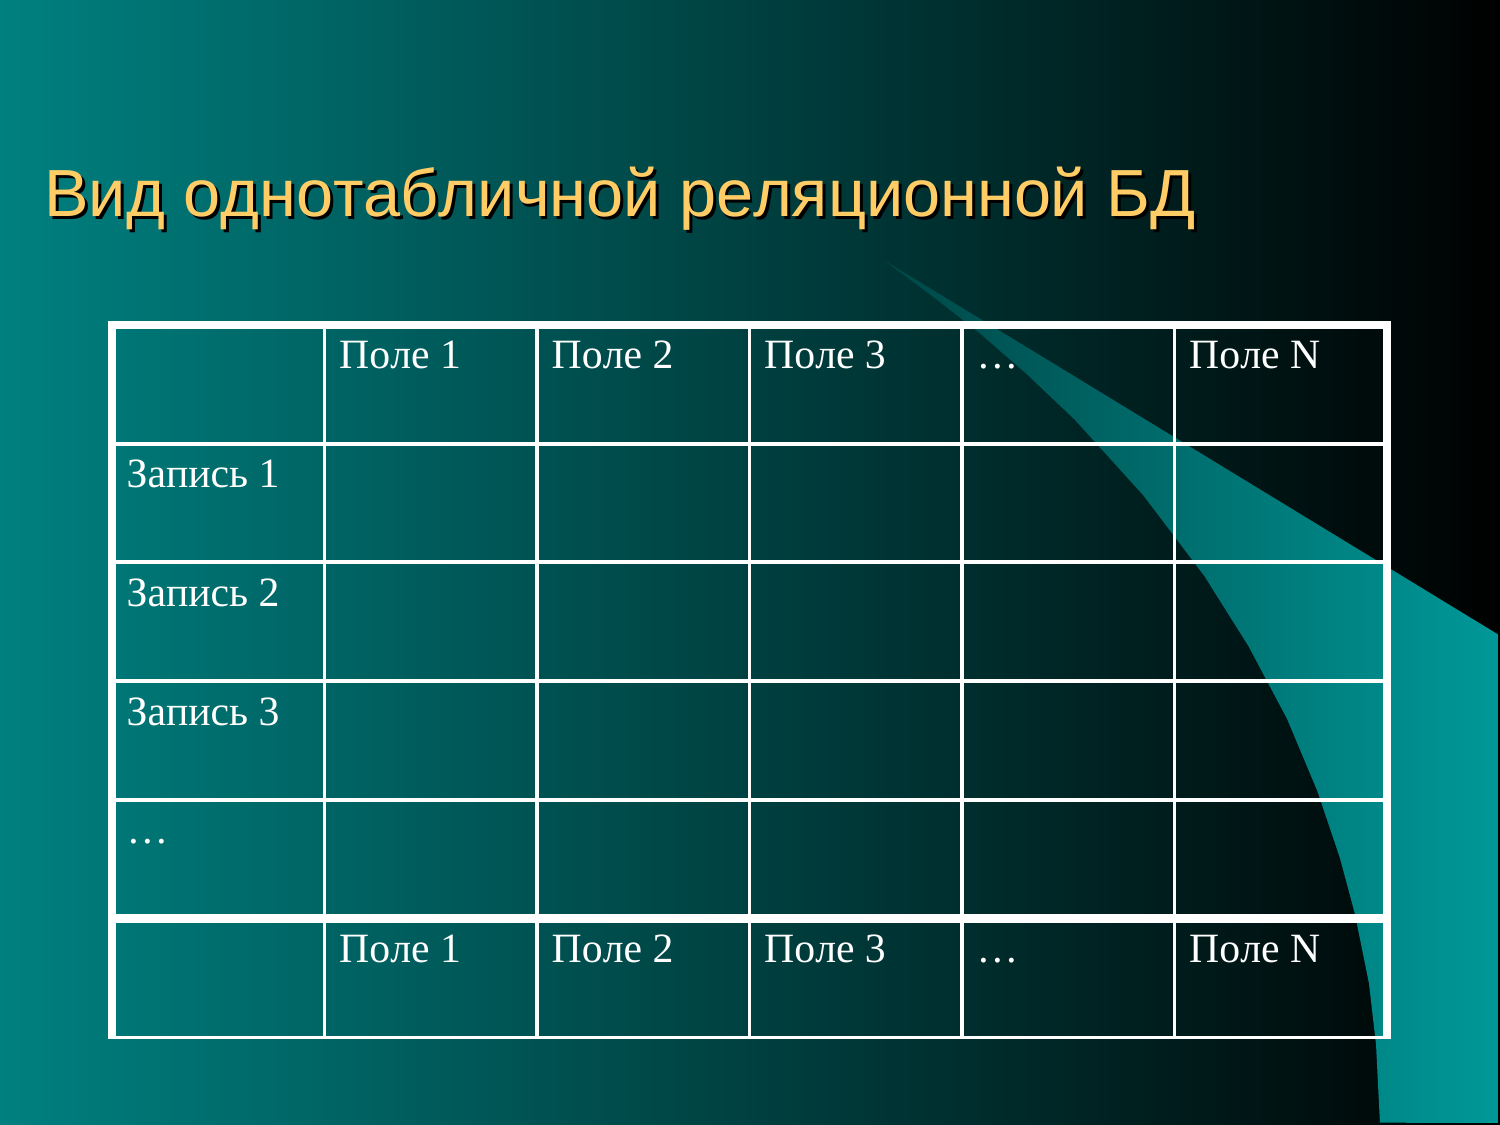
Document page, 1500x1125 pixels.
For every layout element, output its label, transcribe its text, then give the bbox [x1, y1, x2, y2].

table_cell [539, 683, 748, 798]
table_cell [326, 564, 535, 679]
table_header Поле 2 [539, 329, 748, 442]
table_cell [964, 446, 1173, 560]
table_cell … [116, 802, 323, 914]
table_cell Запись 1 [116, 446, 323, 560]
table_cell [539, 802, 748, 914]
table_cell [1176, 564, 1383, 679]
table_cell … [964, 923, 1173, 1036]
table_cell [964, 564, 1173, 679]
table_cell Запись 2 [116, 564, 323, 679]
table_cell [326, 802, 535, 914]
table_header [116, 329, 323, 442]
table_cell [116, 923, 323, 1036]
table_cell [539, 564, 748, 679]
table_cell [326, 683, 535, 798]
table_cell [964, 802, 1173, 914]
title Вид однотабличной реляционной БД [29, 99, 1438, 288]
table_cell [326, 446, 535, 560]
table_cell [964, 683, 1173, 798]
table_cell [751, 802, 960, 914]
table_header Поле N [1176, 329, 1383, 442]
table_cell [1176, 802, 1383, 914]
table_header Поле 3 [751, 329, 960, 442]
table_cell [1176, 683, 1383, 798]
table_cell [539, 446, 748, 560]
table_cell Поле 2 [539, 923, 748, 1036]
table_cell [751, 446, 960, 560]
table_cell Поле N [1176, 923, 1383, 1036]
table_cell [1176, 446, 1383, 560]
table_cell Поле 1 [326, 923, 535, 1036]
table_header … [964, 329, 1173, 442]
table_cell Запись 3 [116, 683, 323, 798]
table_cell [751, 564, 960, 679]
table_cell [751, 683, 960, 798]
table_header Поле 1 [326, 329, 535, 442]
table_cell Поле 3 [751, 923, 960, 1036]
